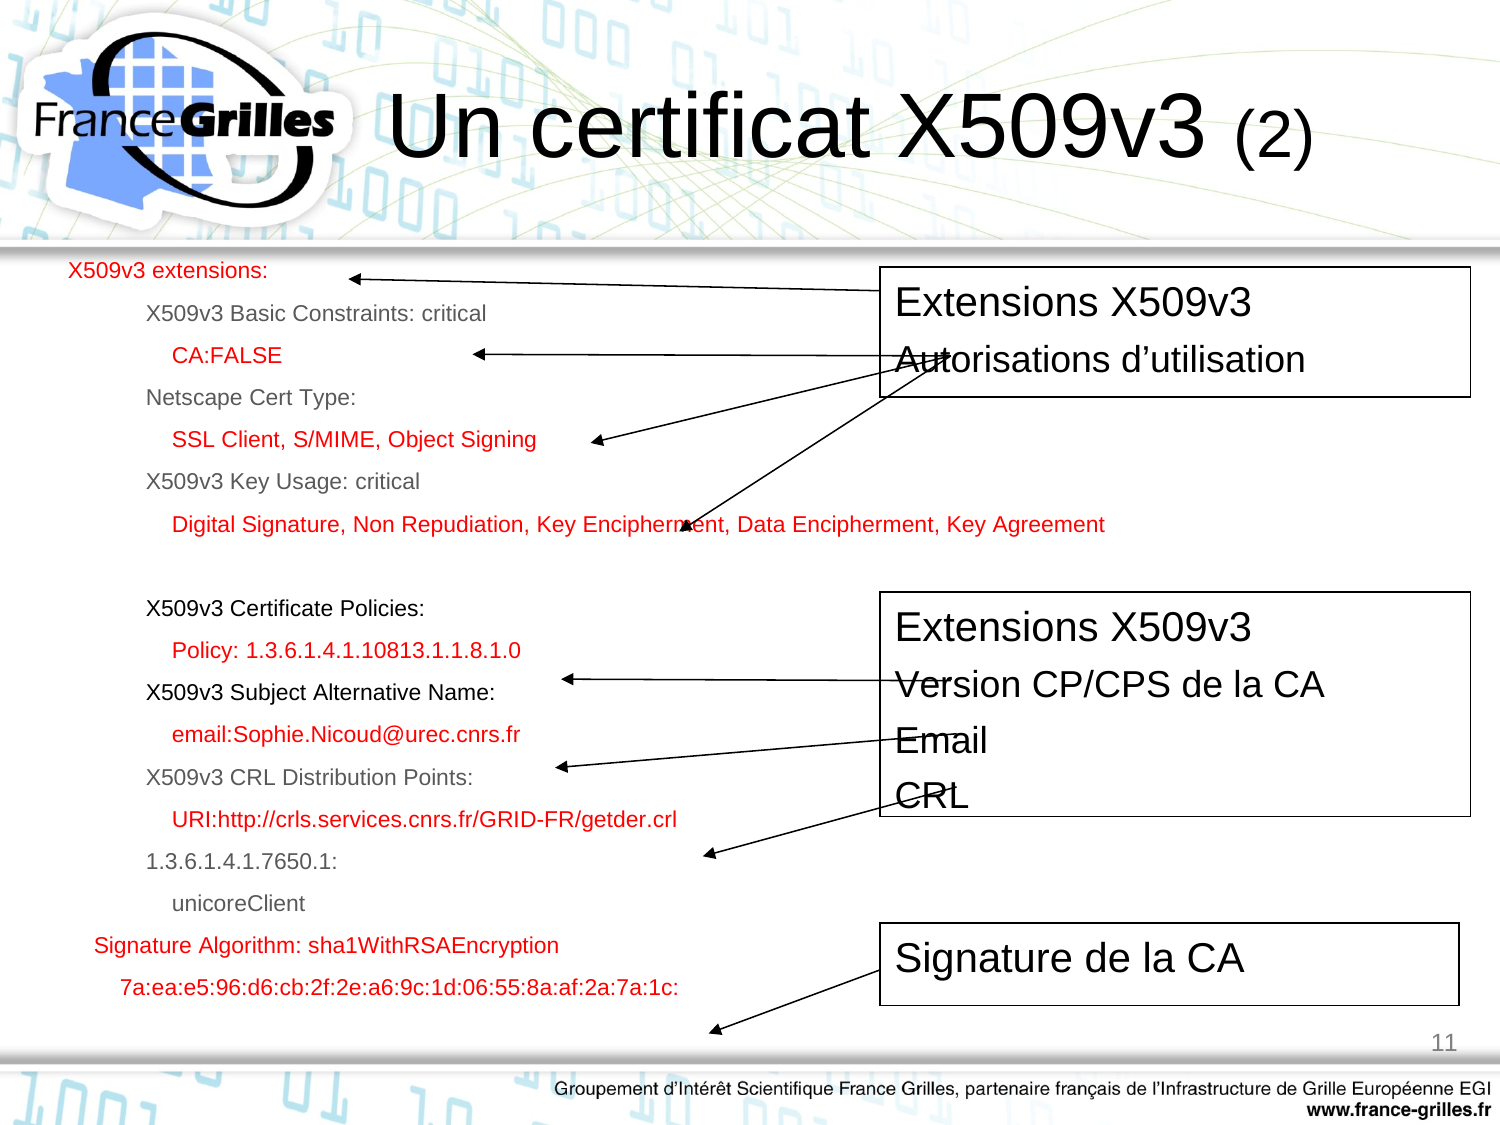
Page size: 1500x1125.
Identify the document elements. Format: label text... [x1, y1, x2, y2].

text_box Extensions X509v3 Autorisations d’utilisation [879, 267, 1471, 398]
text_box Extensions X509v3 Version CP/CPS de la CA Email CRL [879, 592, 1471, 817]
list X509v3 extensions: X509v3 Basic Constraints: critical CA:FALSE Netscape Cert Type: SSL Client, S/MIME, Object Signing X509v3 Key Usage: critical Digital Signature, Non Repudiation, Key Encipherment, Data Encipherment, Key Agreement X509v3 Certificate Policies: Policy: 1.3.6.1.4.1.10813.1.1.8.1.0 X509v3 Subject Alternative Name: email:Sophie.Nicoud@urec.cnrs.fr X509v3 CRL Distribution Points: URI:http://crls.services.cnrs.fr/GRID-FR/getder.crl 1.3.6.1.4.1.7650.1: unicoreClient Signature Algorithm: sha1WithRSAEncryption 7a:ea:e5:96:d6:cb:2f:2e:a6:9c:1d:06:55:8a:af:2a:7a:1c: [53, 250, 1459, 1067]
picture [0, 0, 1500, 1125]
text_box Extensions X509v3 Autorisations d’utilisation [879, 365, 924, 398]
text_box Signature de la CA [879, 922, 1459, 1006]
title Un certificat X509v3 (2) [372, 7, 1459, 244]
